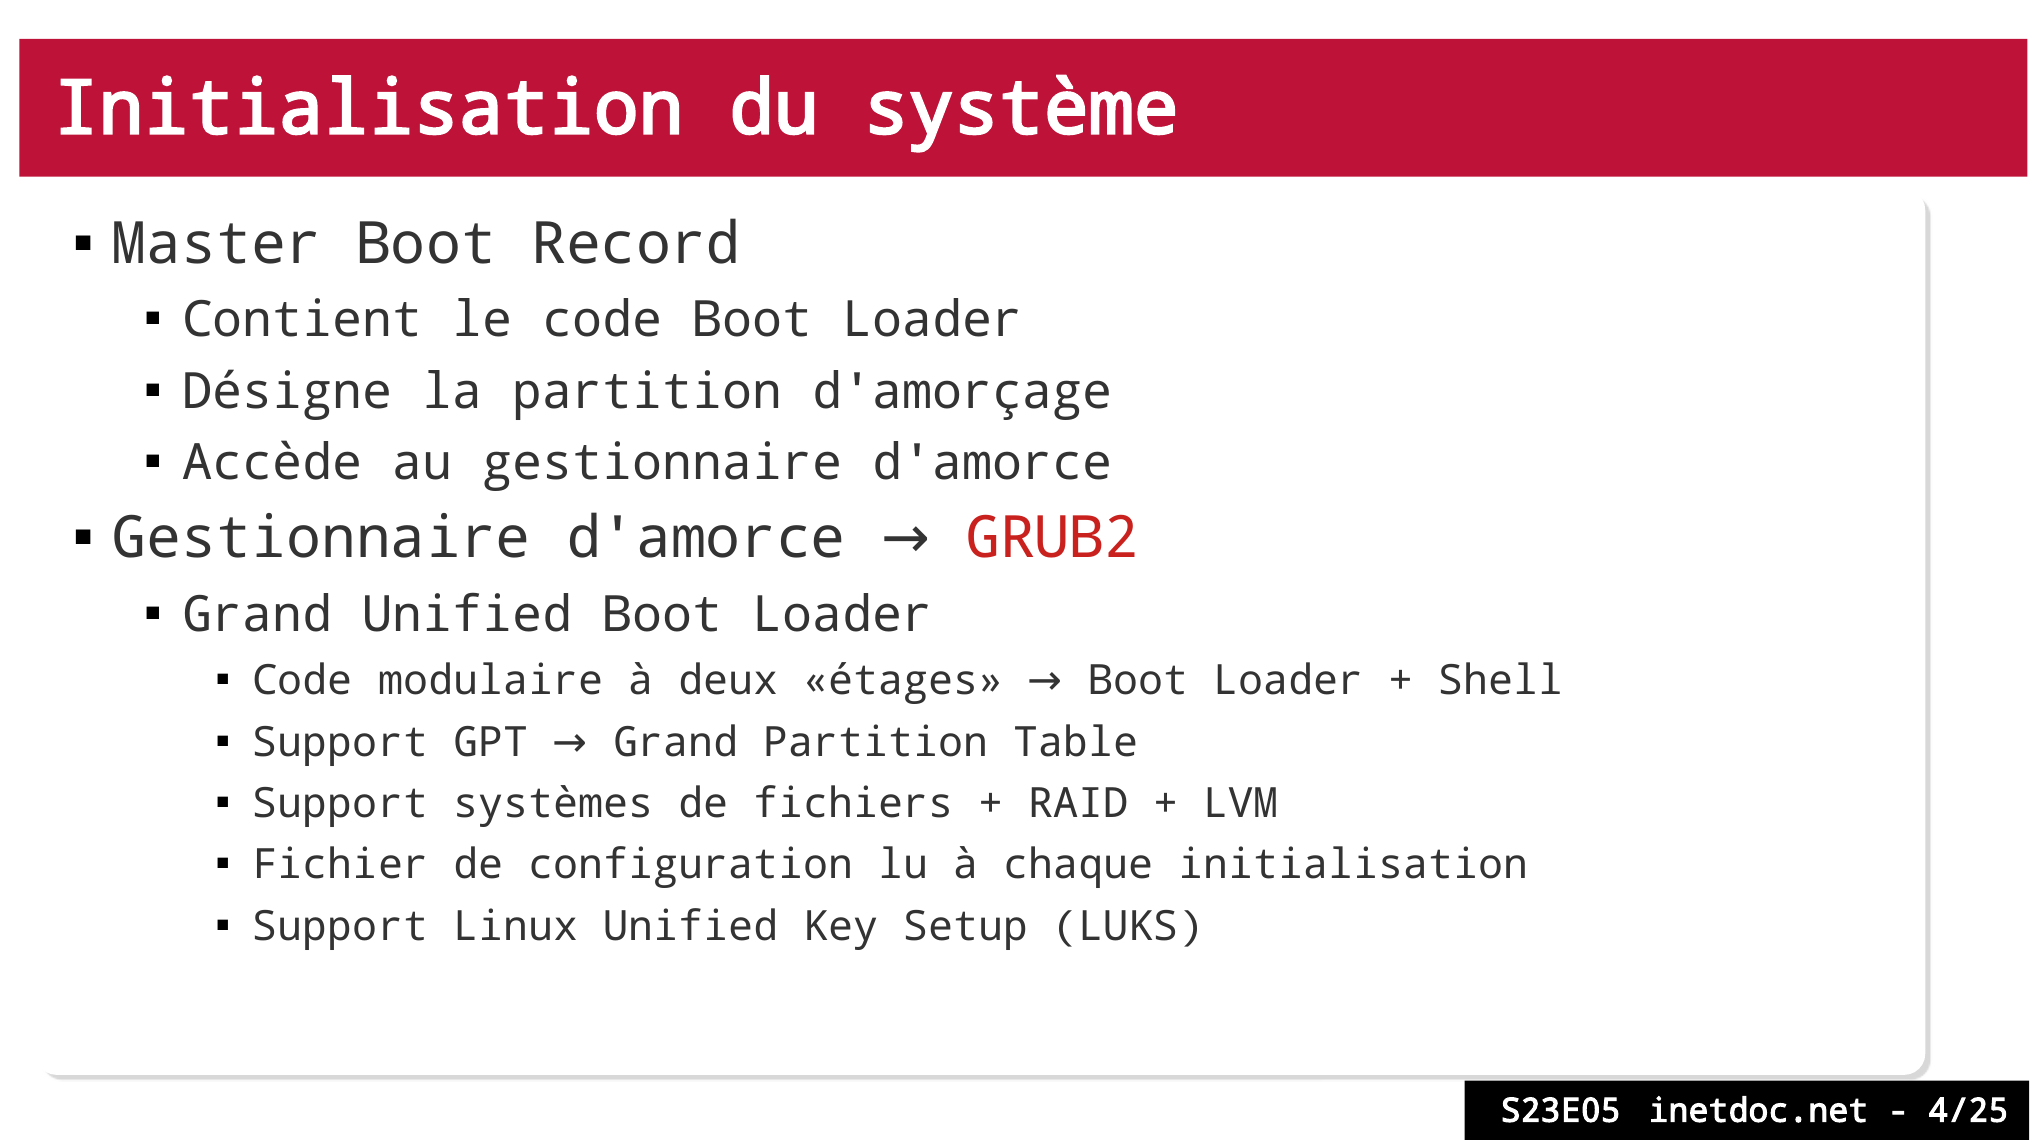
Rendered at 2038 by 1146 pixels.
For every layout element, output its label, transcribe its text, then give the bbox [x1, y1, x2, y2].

text_box S23E05 inetdoc.net - <numéro>/25 [1464, 1080, 2030, 1140]
text_box Initialisation du système [19, 38, 2028, 177]
text_box Master Boot Record Contient le code Boot Loader Désigne la partition d'amorçage Accède au gestionnaire d'amorce Gestionnaire d'amorce → GRUB2 Grand Unified Boot Loader Code modulaire à deux «étages» → Boot Loader + Shell Support GPT → Grand Partition Table Support systèmes de fichiers + RAID + LVM Fichier de configuration lu à chaque initialisation Support Linux Unified Key Setup (LUKS) [35, 188, 1926, 1075]
